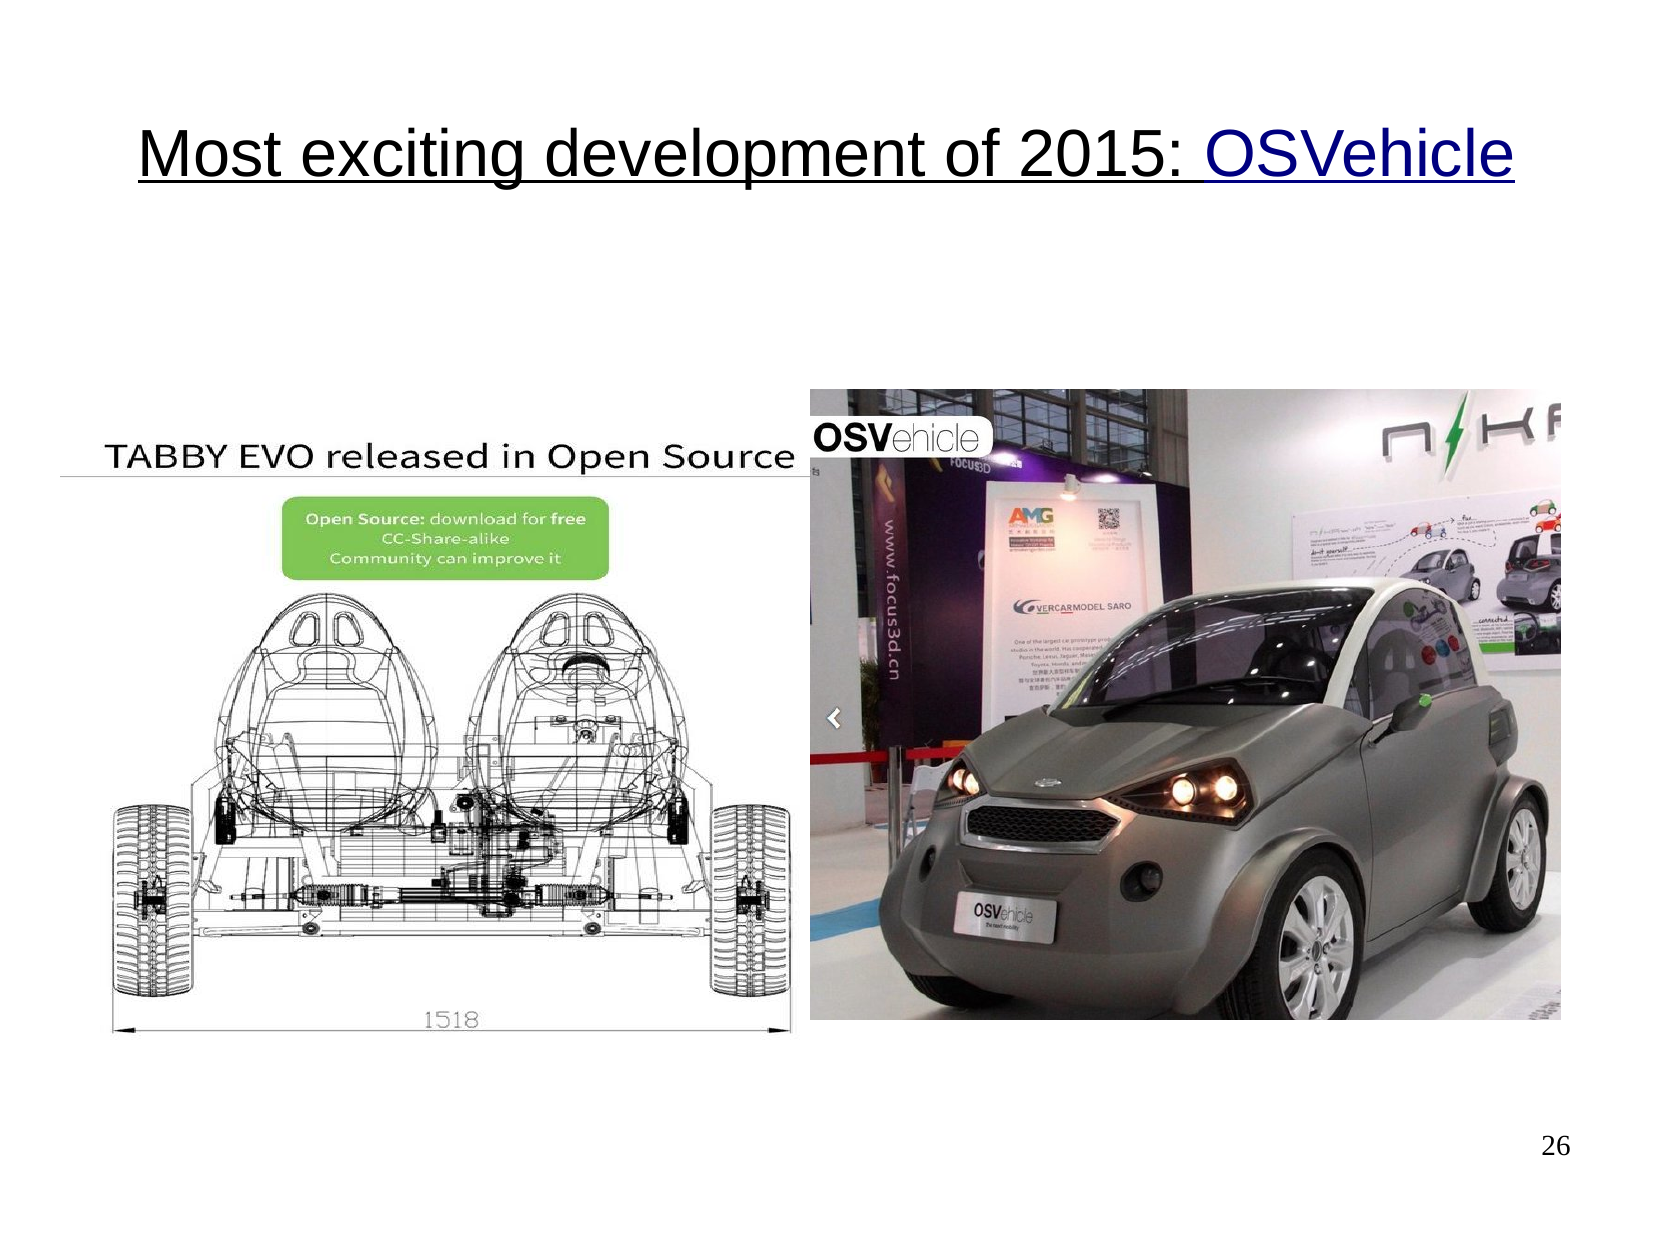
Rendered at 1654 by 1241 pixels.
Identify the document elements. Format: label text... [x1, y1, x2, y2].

title Most exciting development of 2015: OSVehicle [82, 49, 1571, 257]
picture [60, 389, 1561, 1051]
